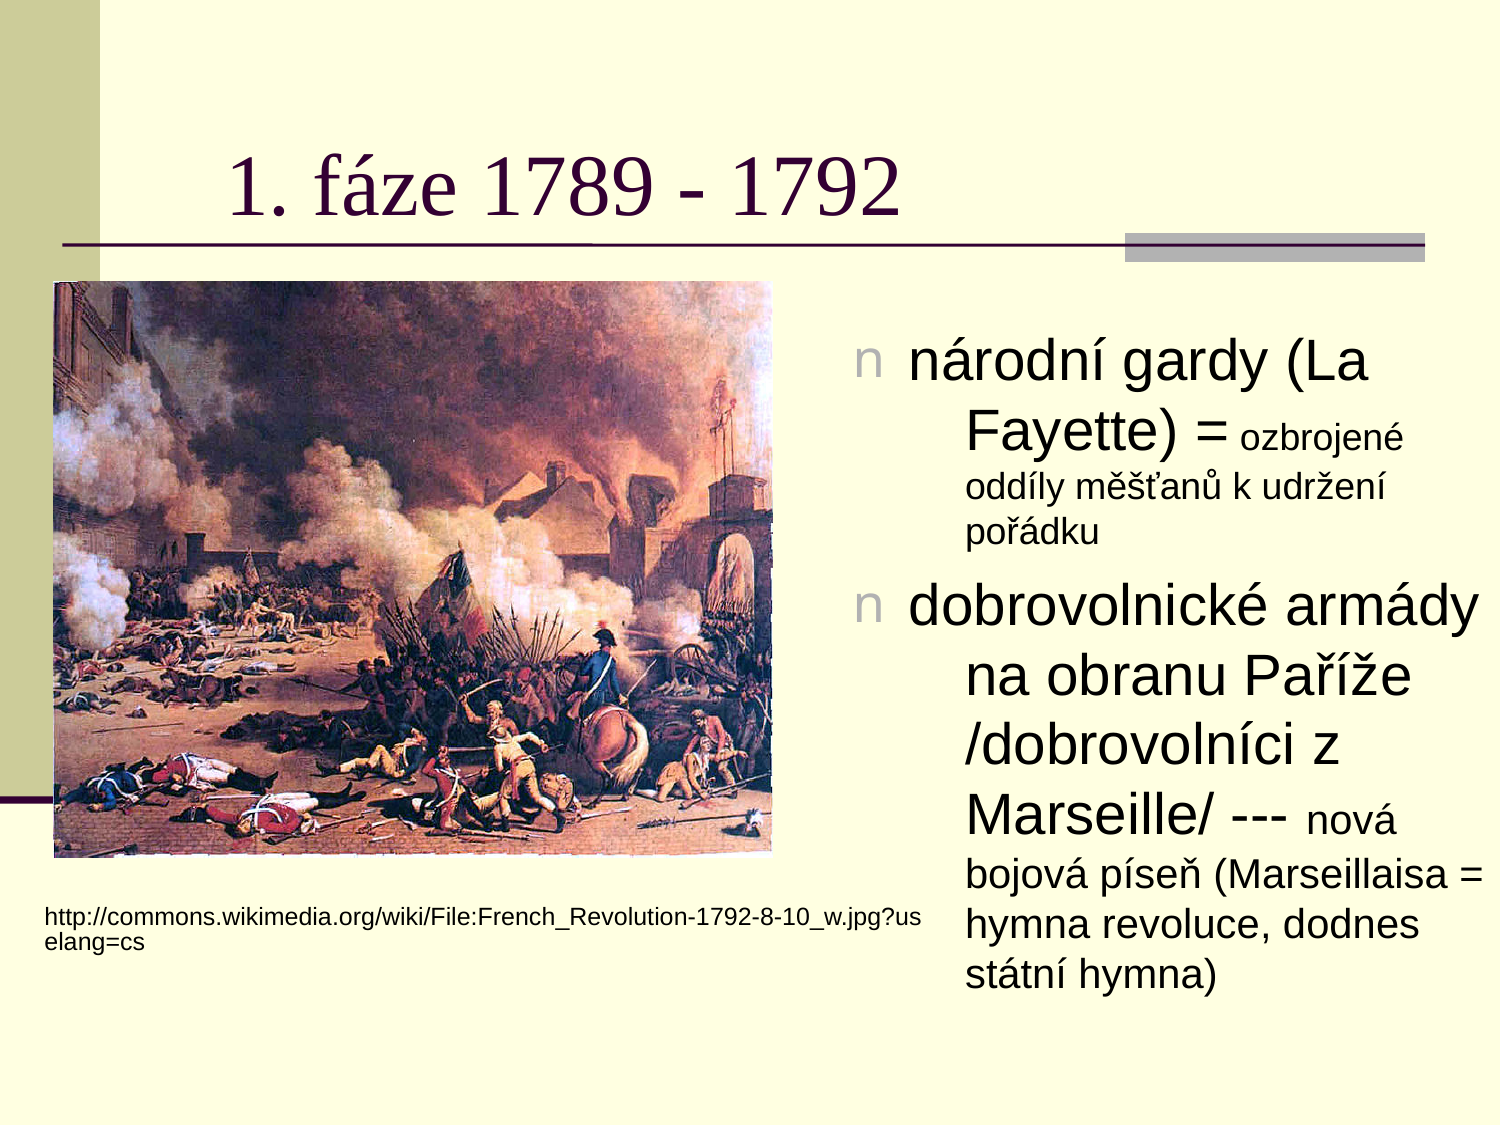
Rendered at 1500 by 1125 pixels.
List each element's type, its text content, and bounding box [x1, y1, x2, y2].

picture [53, 281, 773, 858]
text_box http://commons.wikimedia.org/wiki/File:French_Revolution-1792-8-10_w.jpg?uselang=cs [29, 893, 940, 969]
list národní gardy (La Fayette) = ozbrojené oddíly měšťanů k udržení pořádku dobrovolnické armády na obranu Paříže /dobrovolníci z Marseille/ --- nová bojová píseň (Marseillaisa = hymna revoluce, dodnes státní hymna) [837, 315, 1500, 1043]
title 1. fáze 1789 - 1792 [225, 45, 1500, 234]
